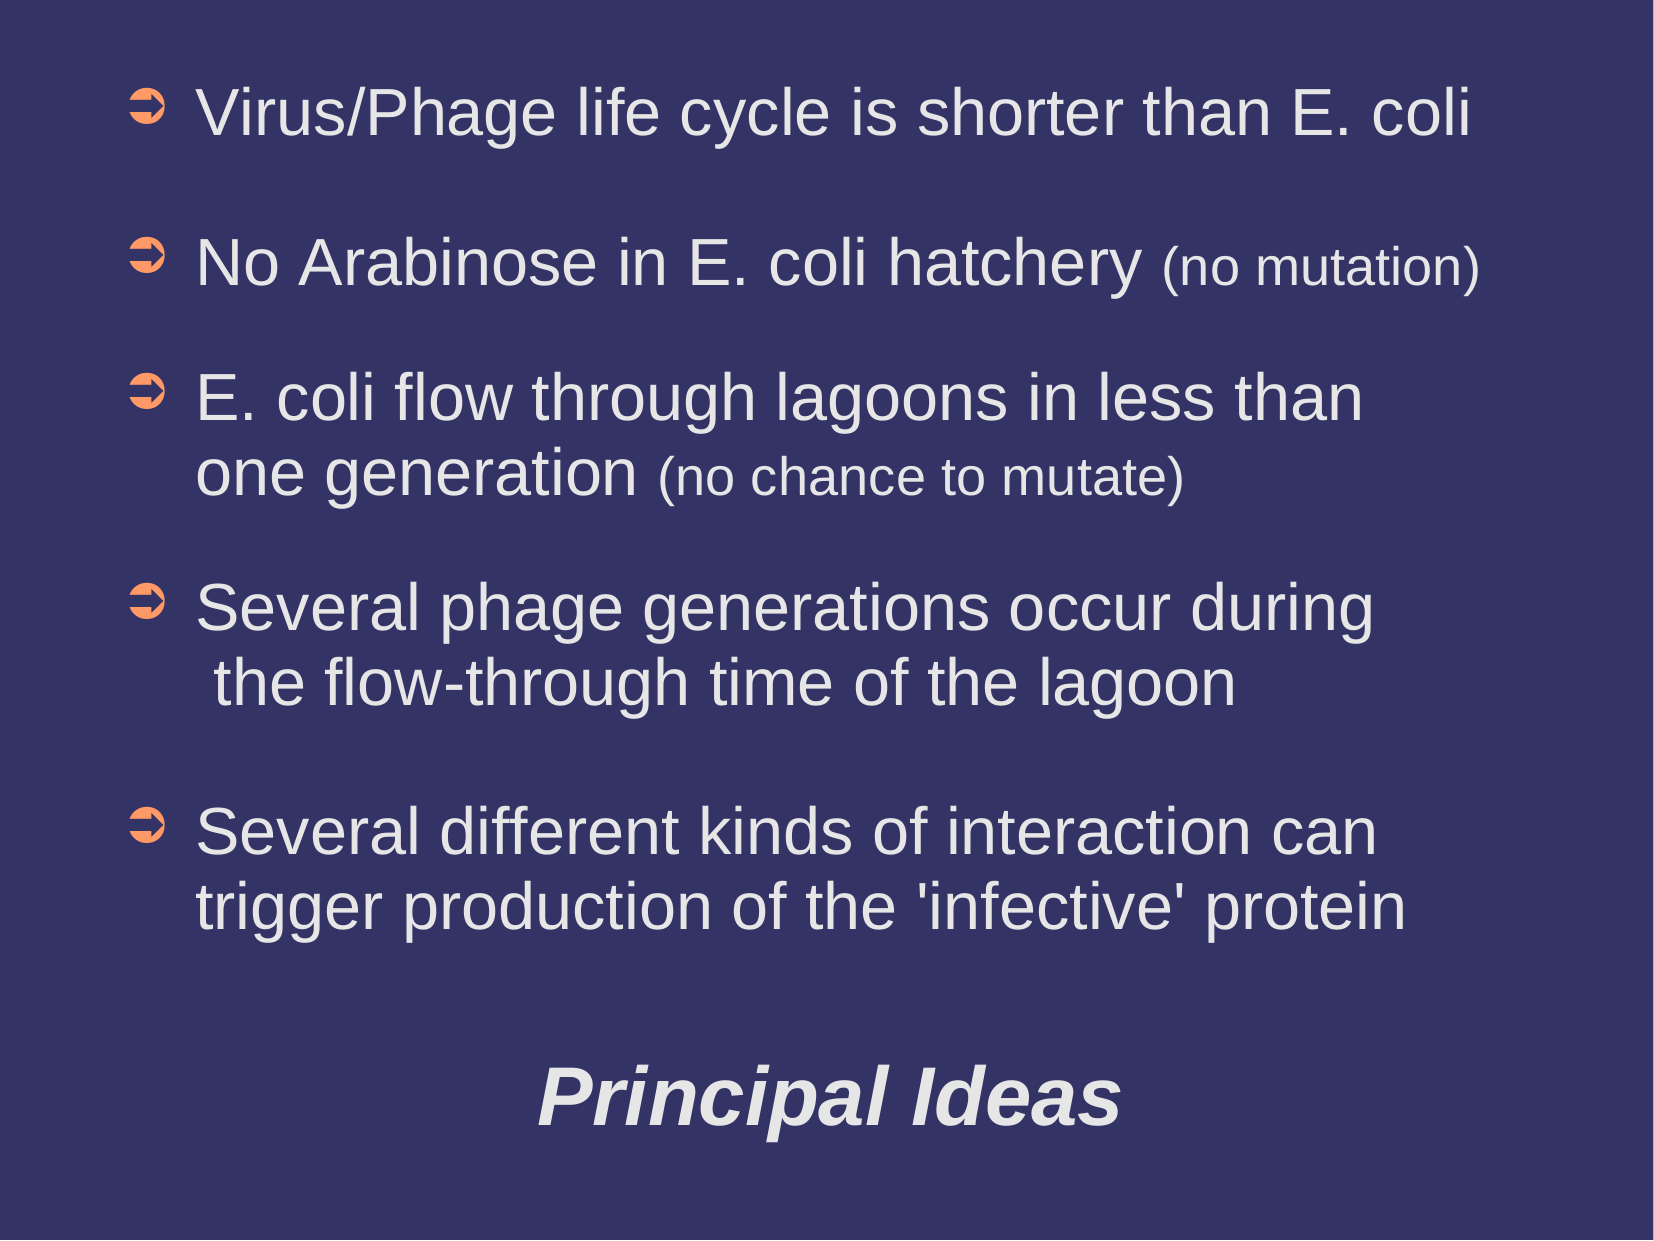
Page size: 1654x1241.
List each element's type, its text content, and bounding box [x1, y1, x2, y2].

list Virus/Phage life cycle is shorter than E. coli No Arabinose in E. coli hatchery (no mutation) E. coli flow through lagoons in less than one generation (no chance to mutate) Several phage generations occur during the flow-through time of the lagoon Several different kinds of interaction can trigger production of the 'infective' protein [112, 75, 1504, 944]
title Principal Ideas [86, 992, 1576, 1201]
